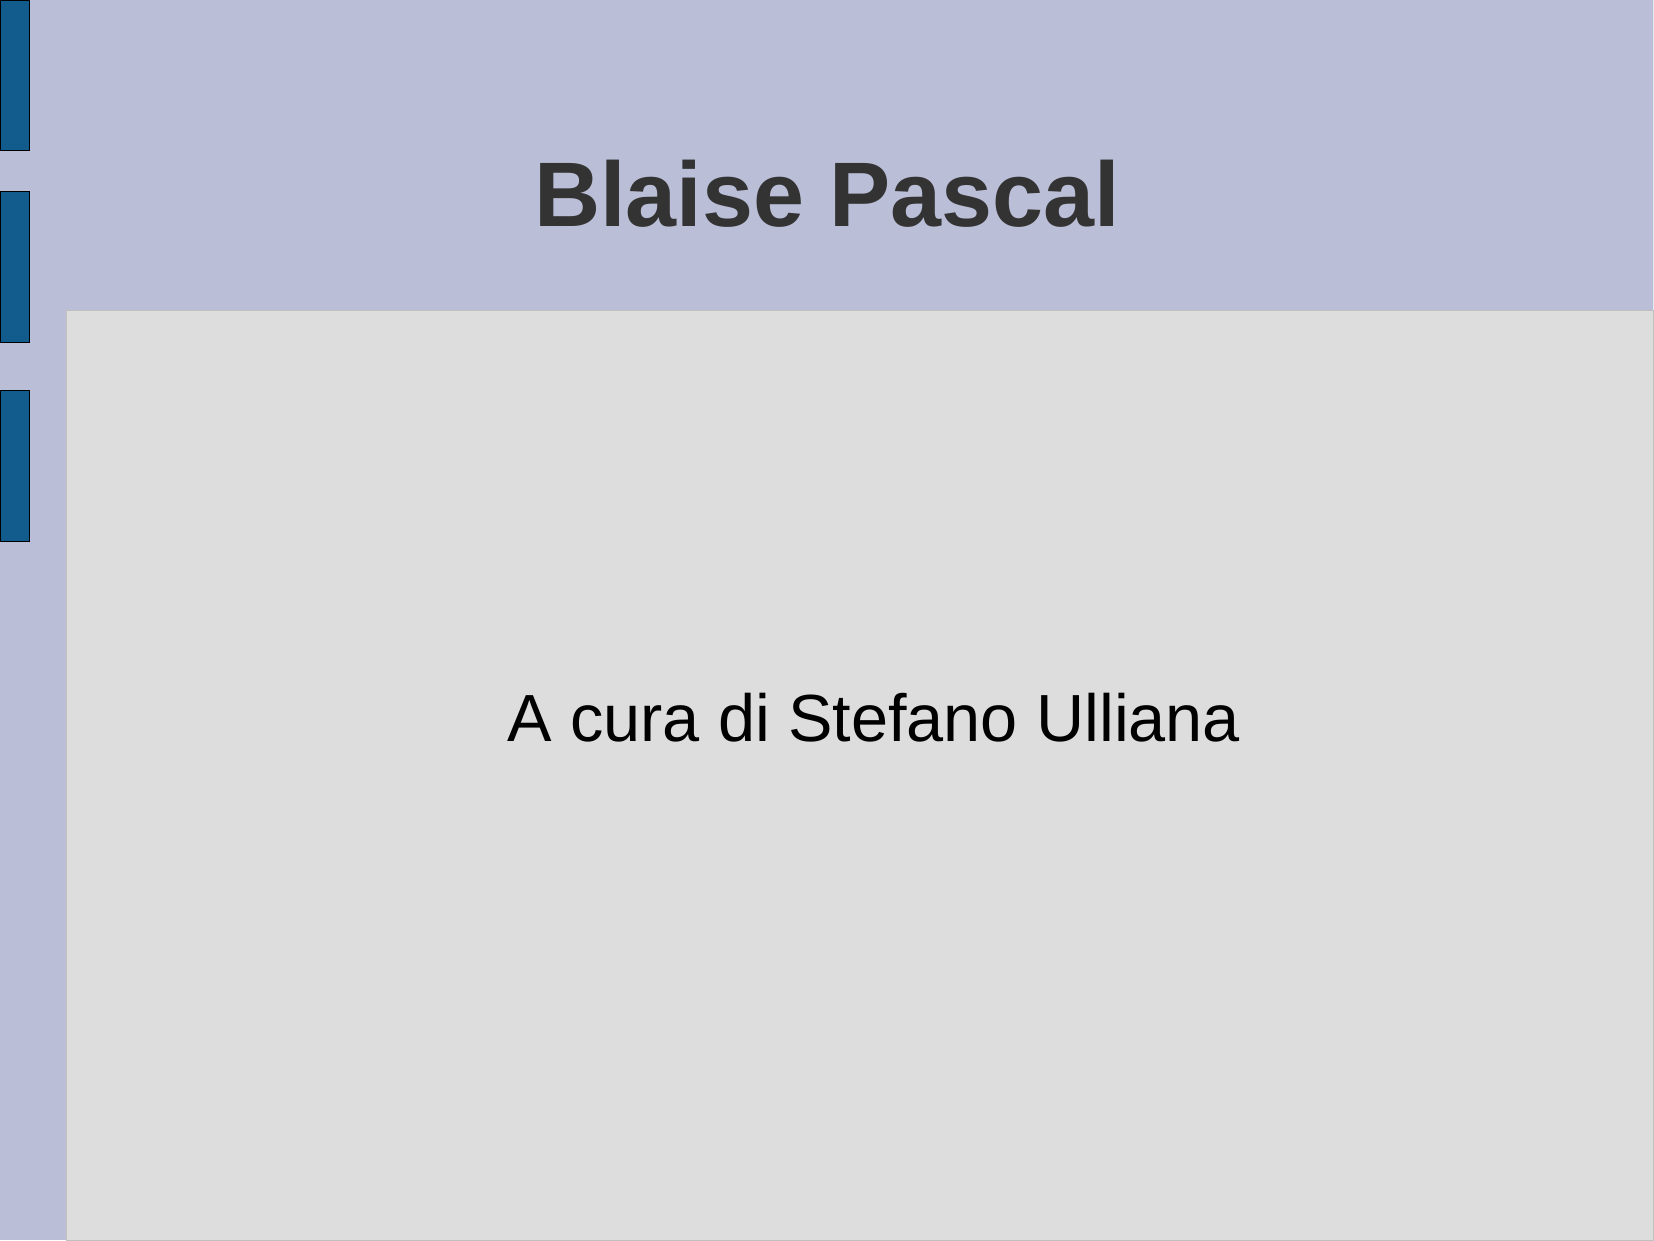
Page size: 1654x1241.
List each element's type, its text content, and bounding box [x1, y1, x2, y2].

title Blaise Pascal [121, 91, 1534, 299]
subtitle A cura di Stefano Ulliana [178, 364, 1570, 1147]
